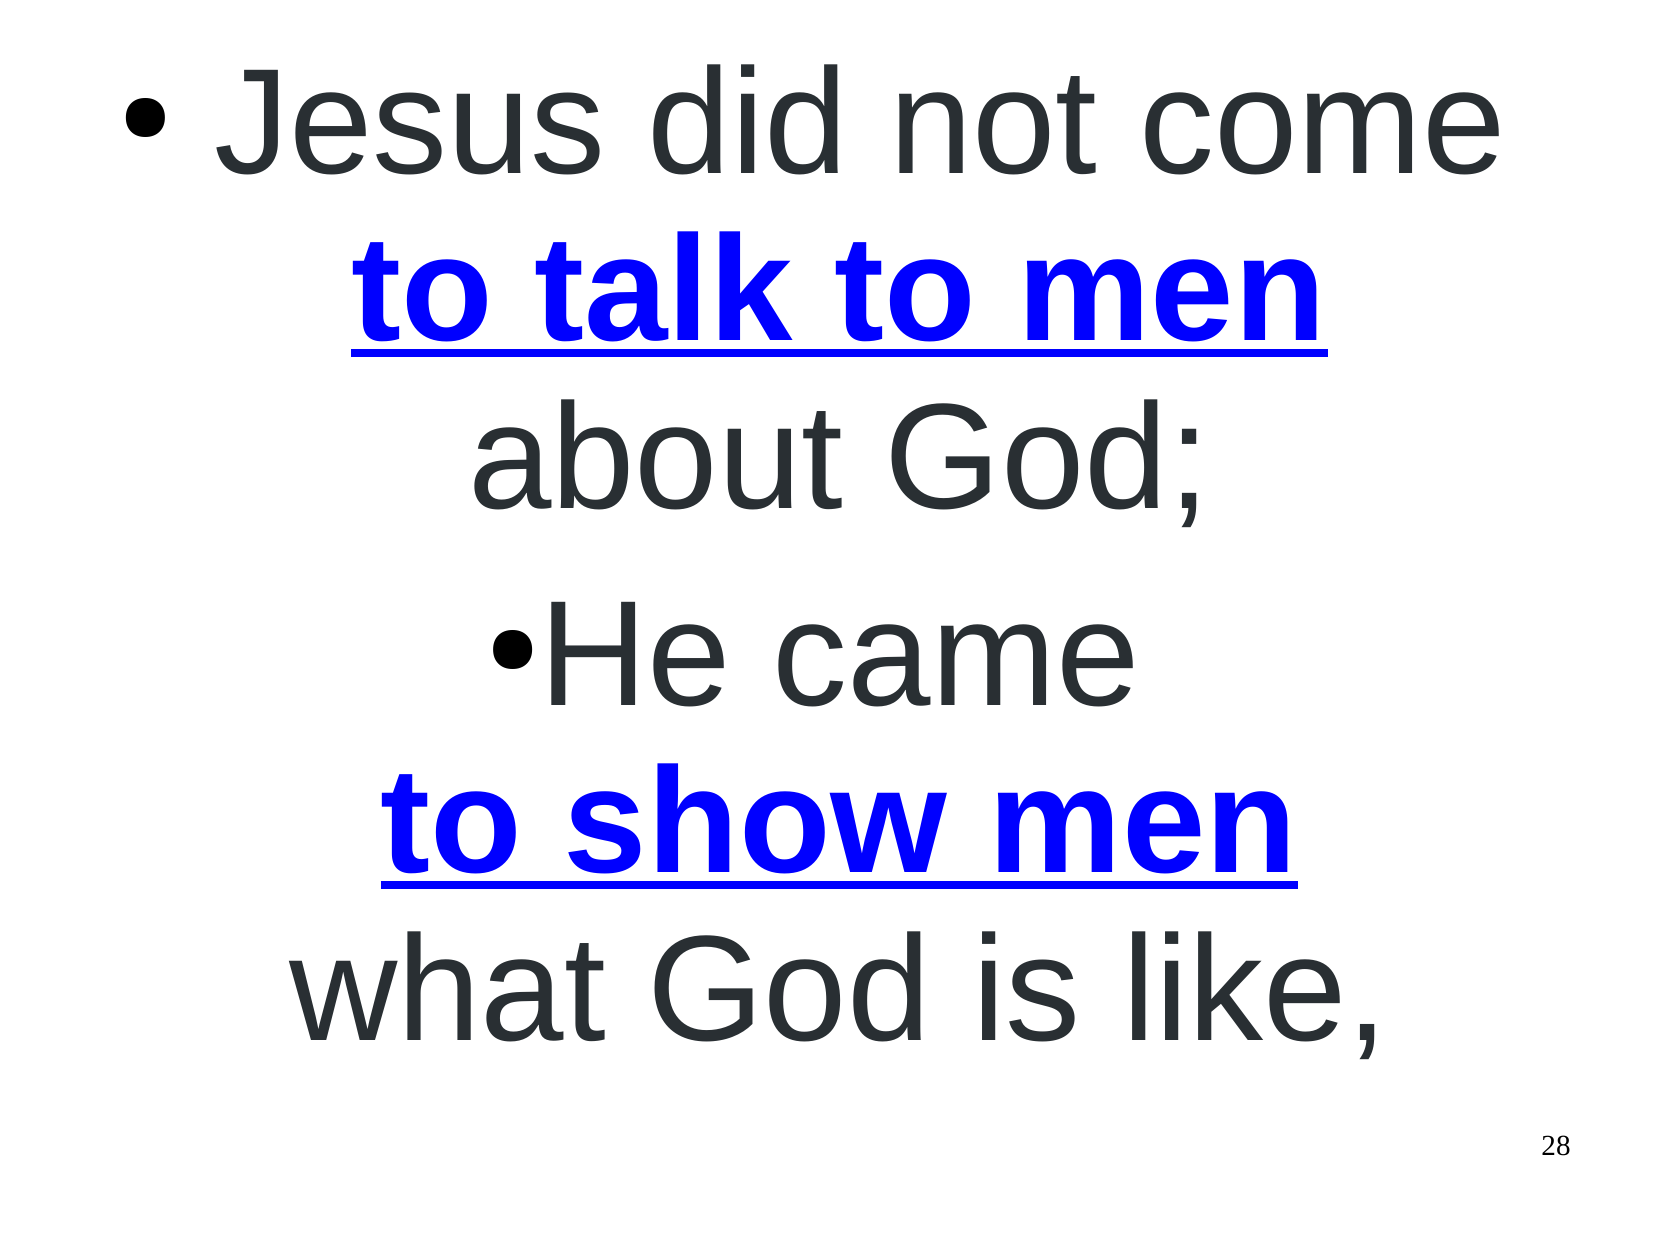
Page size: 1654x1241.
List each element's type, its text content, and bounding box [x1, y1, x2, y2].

list Jesus did not come to talk to men about God; He came to show men what God is like, [37, 37, 1613, 1201]
